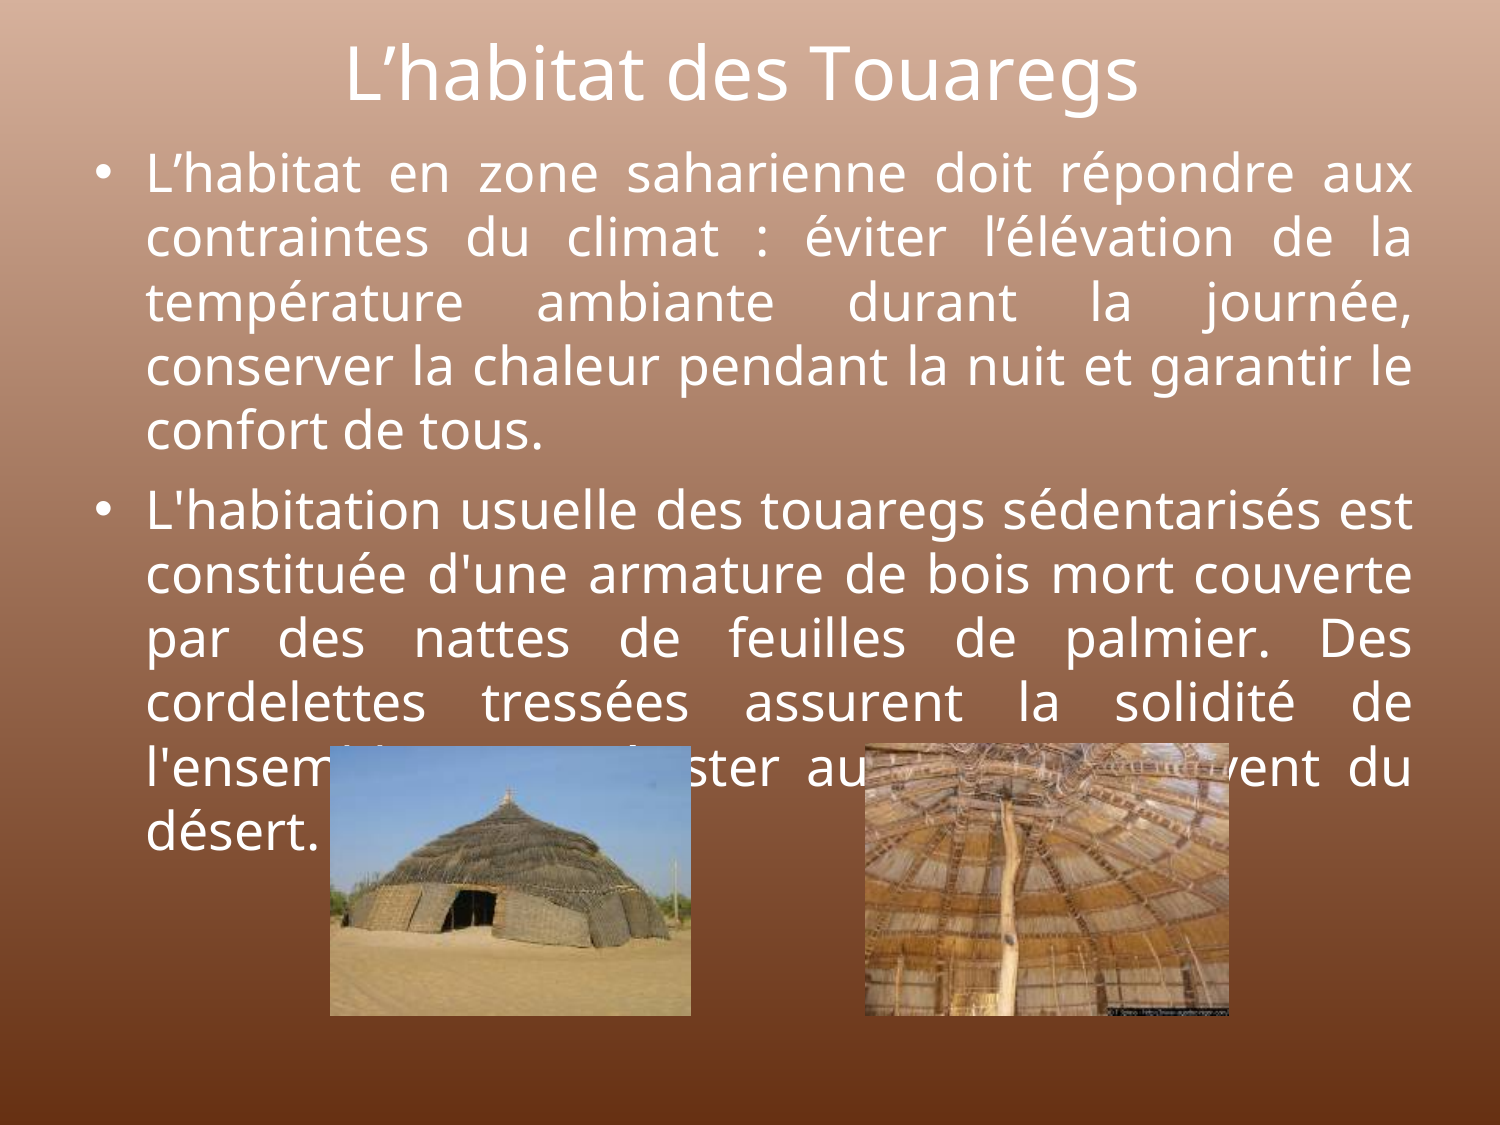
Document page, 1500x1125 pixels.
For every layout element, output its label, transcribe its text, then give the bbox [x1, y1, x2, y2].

list L’habitat en zone saharienne doit répondre aux contraintes du climat : éviter l’élévation de la température ambiante durant la journée, conserver la chaleur pendant la nuit et garantir le confort de tous. L'habitation usuelle des touaregs sédentarisés est constituée d'une armature de bois mort couverte par des nattes de feuilles de palmier. Des cordelettes tressées assurent la solidité de l'ensemble pour résister aux rafales de vent du désert. [79, 131, 1430, 875]
title L’habitat des Touaregs [67, 0, 1418, 164]
picture [865, 743, 1229, 1016]
picture [330, 746, 691, 1016]
